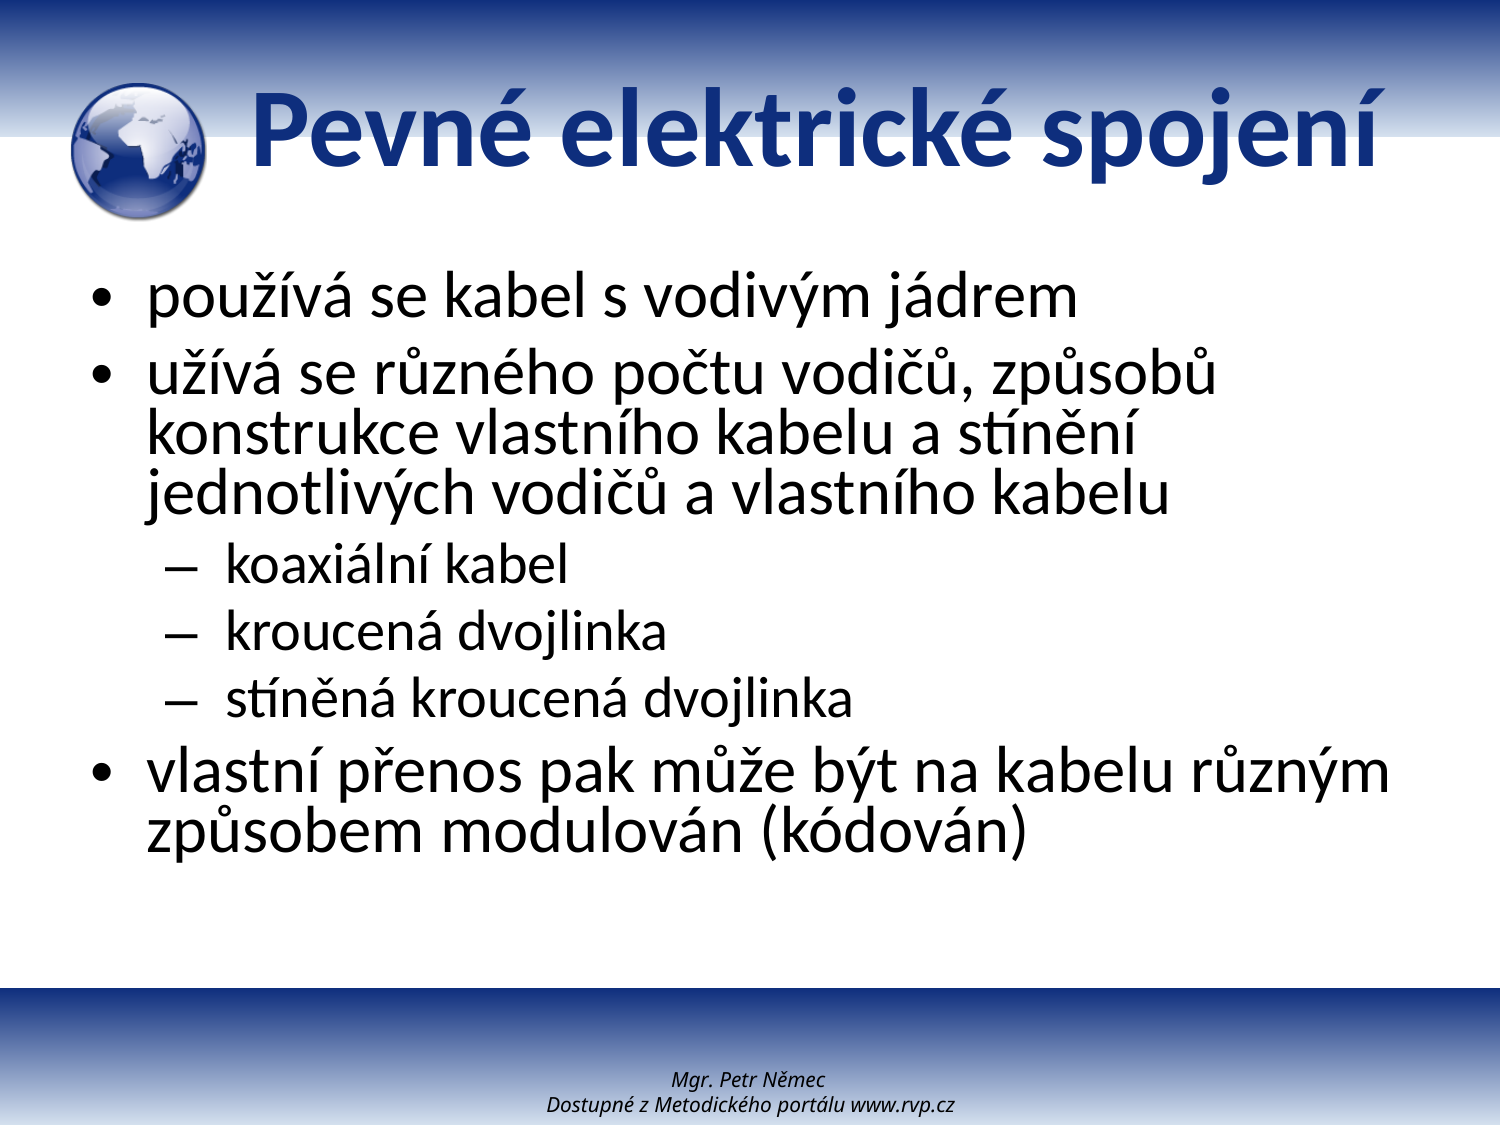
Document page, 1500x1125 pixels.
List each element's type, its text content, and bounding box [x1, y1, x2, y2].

list používá se kabel s vodivým jádrem užívá se různého počtu vodičů, způsobů konstrukce vlastního kabelu a stínění jednotlivých vodičů a vlastního kabelu koaxiální kabel kroucená dvojlinka stíněná kroucená dvojlinka vlastní přenos pak může být na kabelu různým způsobem modulován (kódován) [75, 262, 1426, 1006]
title Pevné elektrické spojení [235, 45, 1426, 233]
picture [69, 83, 207, 222]
